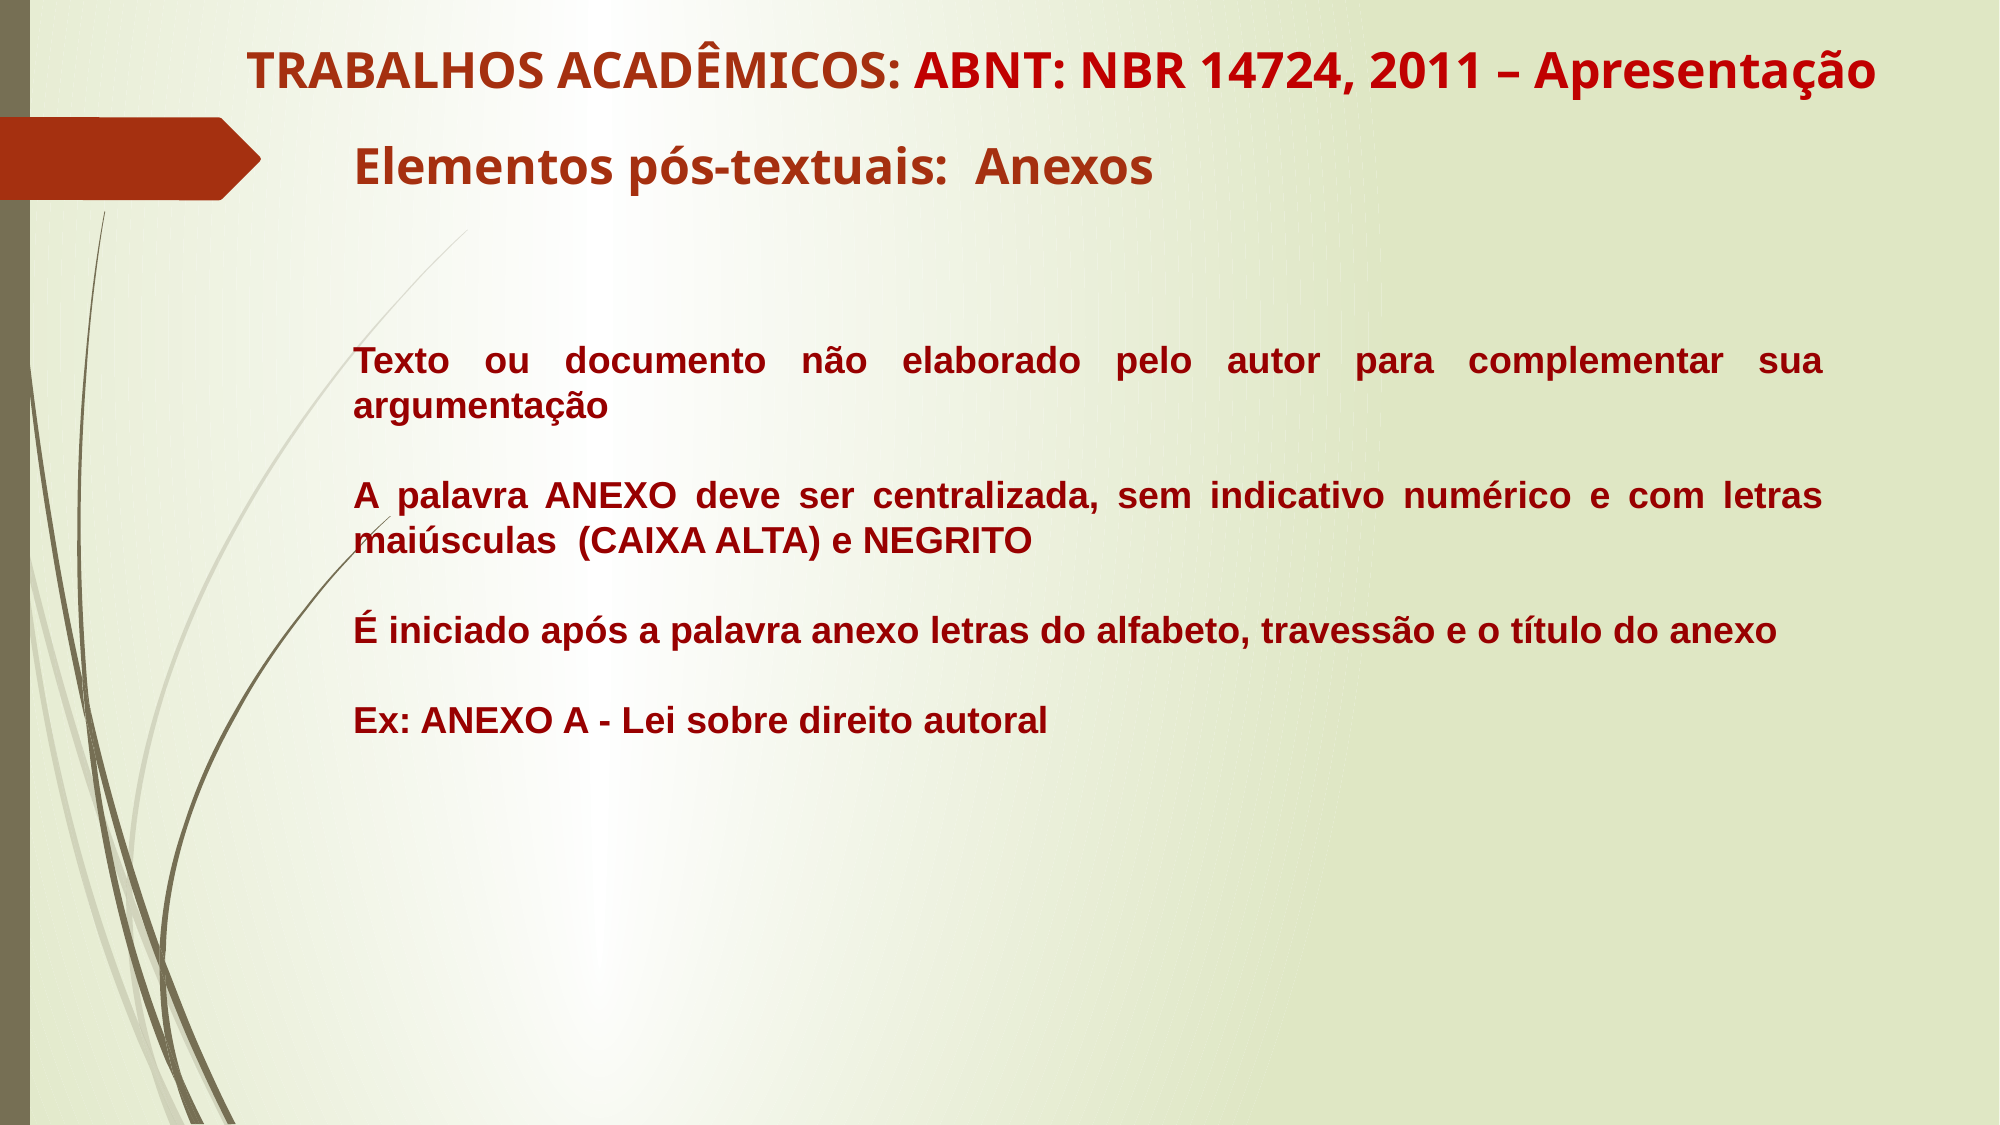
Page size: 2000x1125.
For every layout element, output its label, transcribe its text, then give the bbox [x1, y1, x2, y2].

text_box Elementos pós-textuais: Anexos [338, 126, 1338, 322]
text_box TRABALHOS ACADÊMICOS: ABNT: NBR 14724, 2011 – Apresentação [231, 30, 1898, 226]
text_box Texto ou documento não elaborado pelo autor para complementar sua argumentação A palavra ANEXO deve ser centralizada, sem indicativo numérico e com letras maiúsculas (CAIXA ALTA) e NEGRITO É iniciado após a palavra anexo letras do alfabeto, travessão e o título do anexo Ex: ANEXO A - Lei sobre direito autoral [338, 328, 1839, 839]
